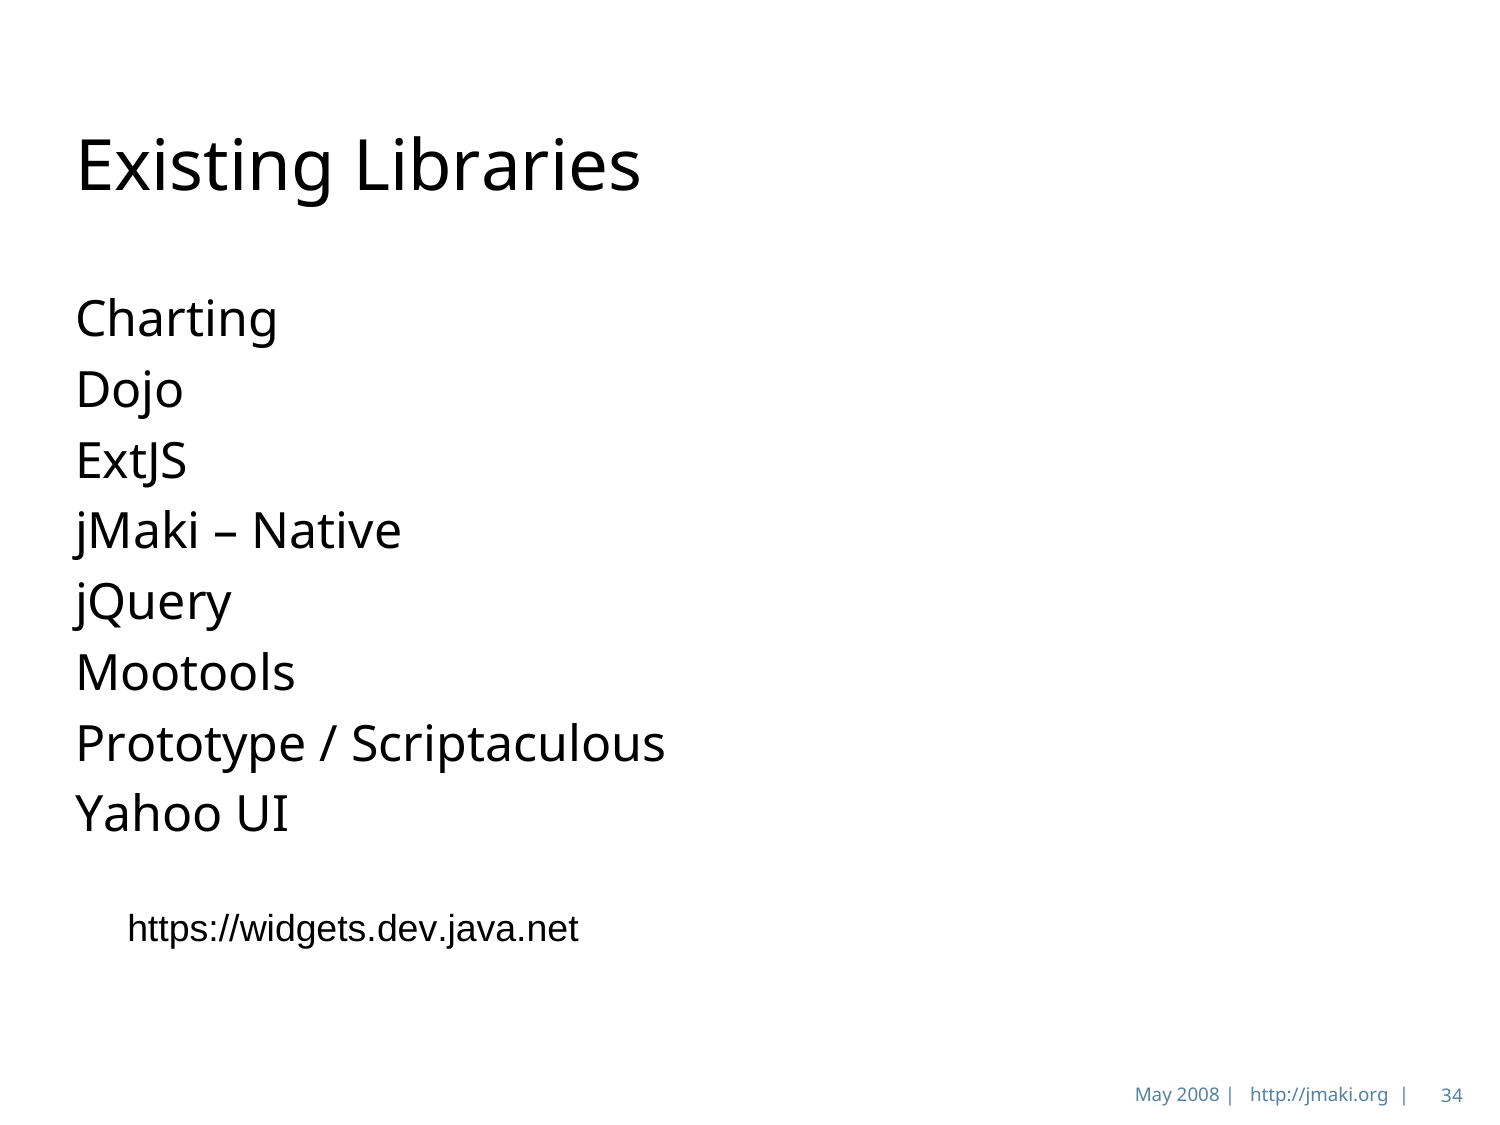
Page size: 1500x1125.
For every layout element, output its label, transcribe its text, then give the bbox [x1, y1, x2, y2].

list Charting Dojo ExtJS jMaki – Native jQuery Mootools Prototype / Scriptaculous Yahoo UI [75, 287, 1426, 1005]
text_box https://widgets.dev.java.net [112, 900, 592, 958]
title Existing Libraries [75, 124, 1426, 287]
